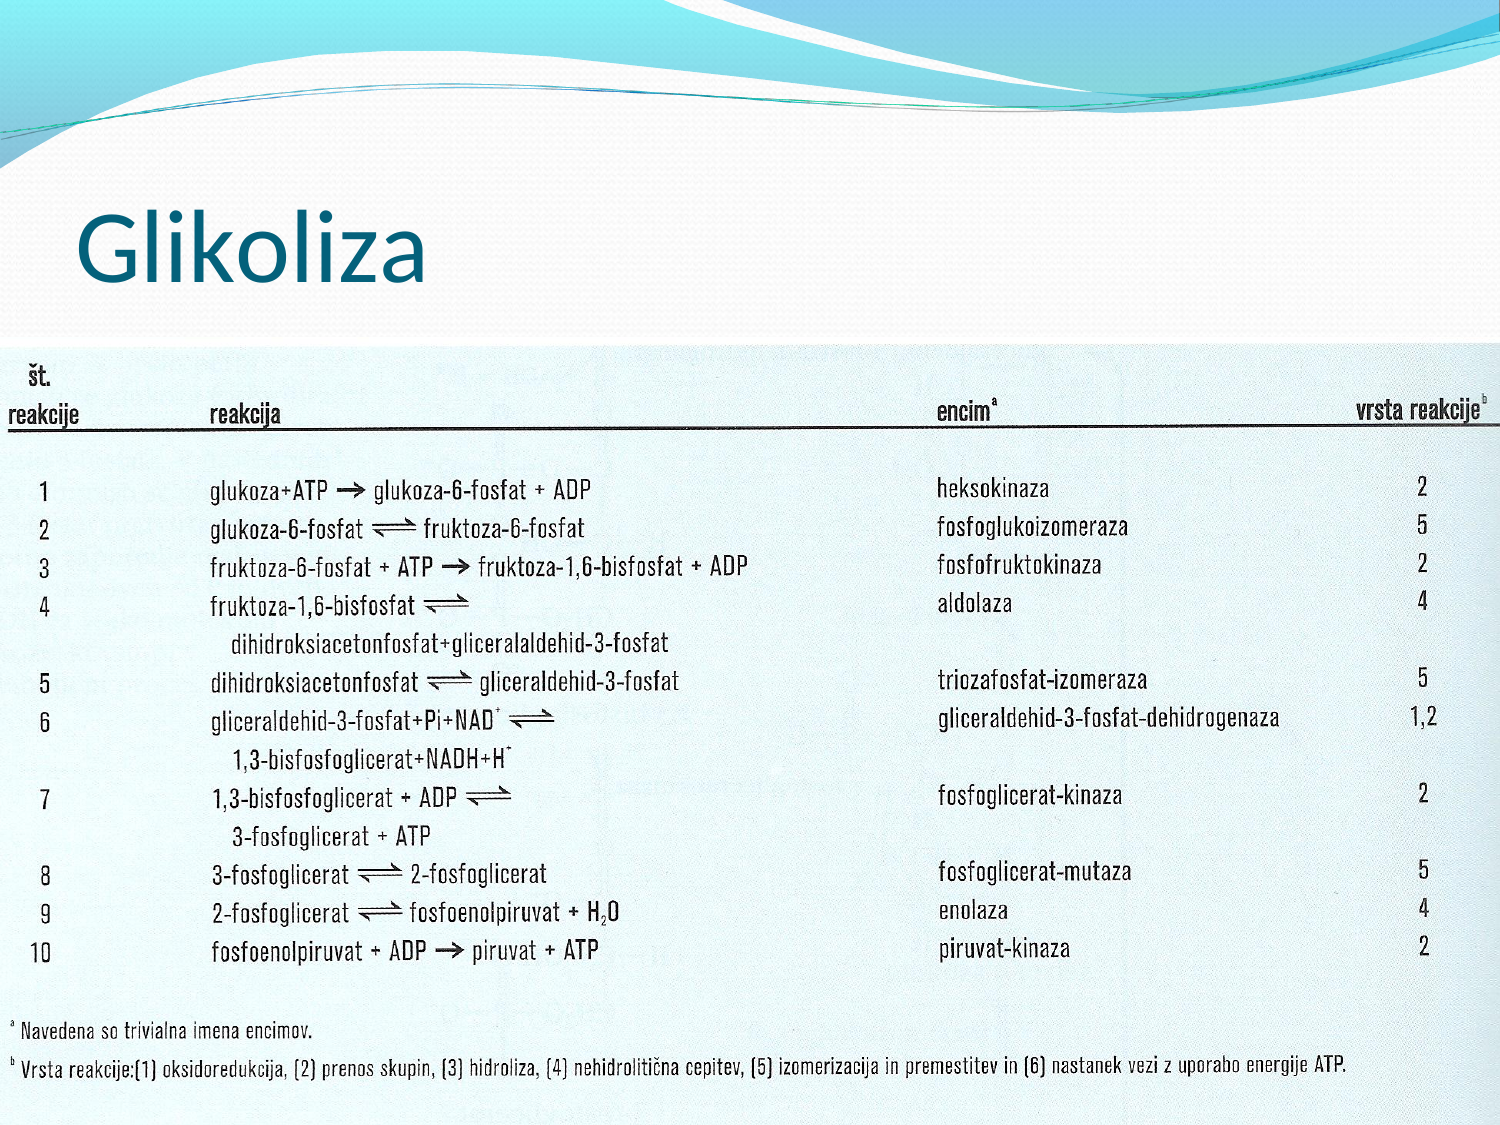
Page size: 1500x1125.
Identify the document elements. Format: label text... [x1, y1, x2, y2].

picture [0, 0, 1500, 337]
title Glikoliza [75, 115, 1426, 304]
text_box [0, 337, 1500, 1125]
